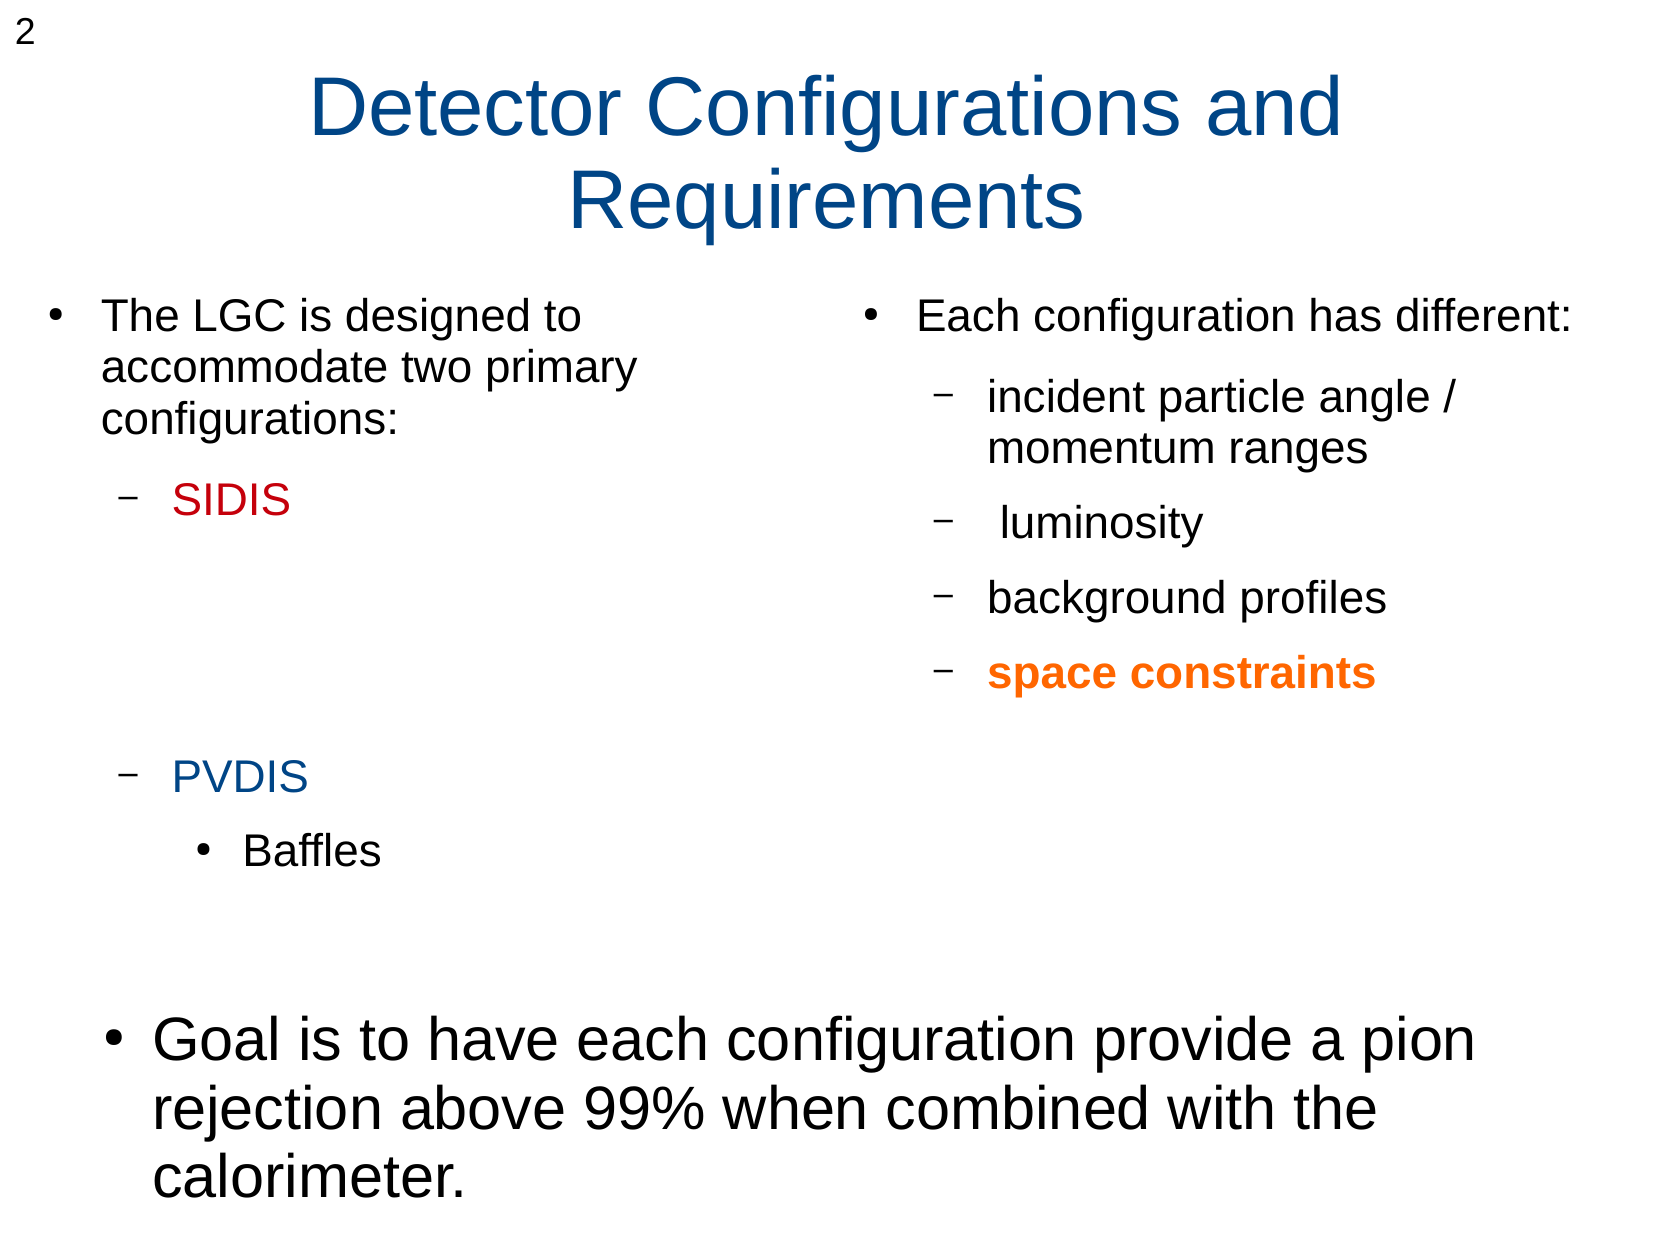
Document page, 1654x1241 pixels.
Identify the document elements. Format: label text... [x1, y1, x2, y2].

title Detector Configurations and Requirements [82, 49, 1571, 257]
text_box 2 [0, 3, 51, 61]
list Goal is to have each configuration provide a pion rejection above 99% when combined with the calorimeter. [86, 1005, 1576, 1214]
list The LGC is designed to accommodate two primary configurations: SIDIS PVDIS Baffles [30, 290, 809, 976]
list Each configuration has different: incident particle angle / momentum ranges luminosity background profiles space constraints [845, 290, 1636, 961]
